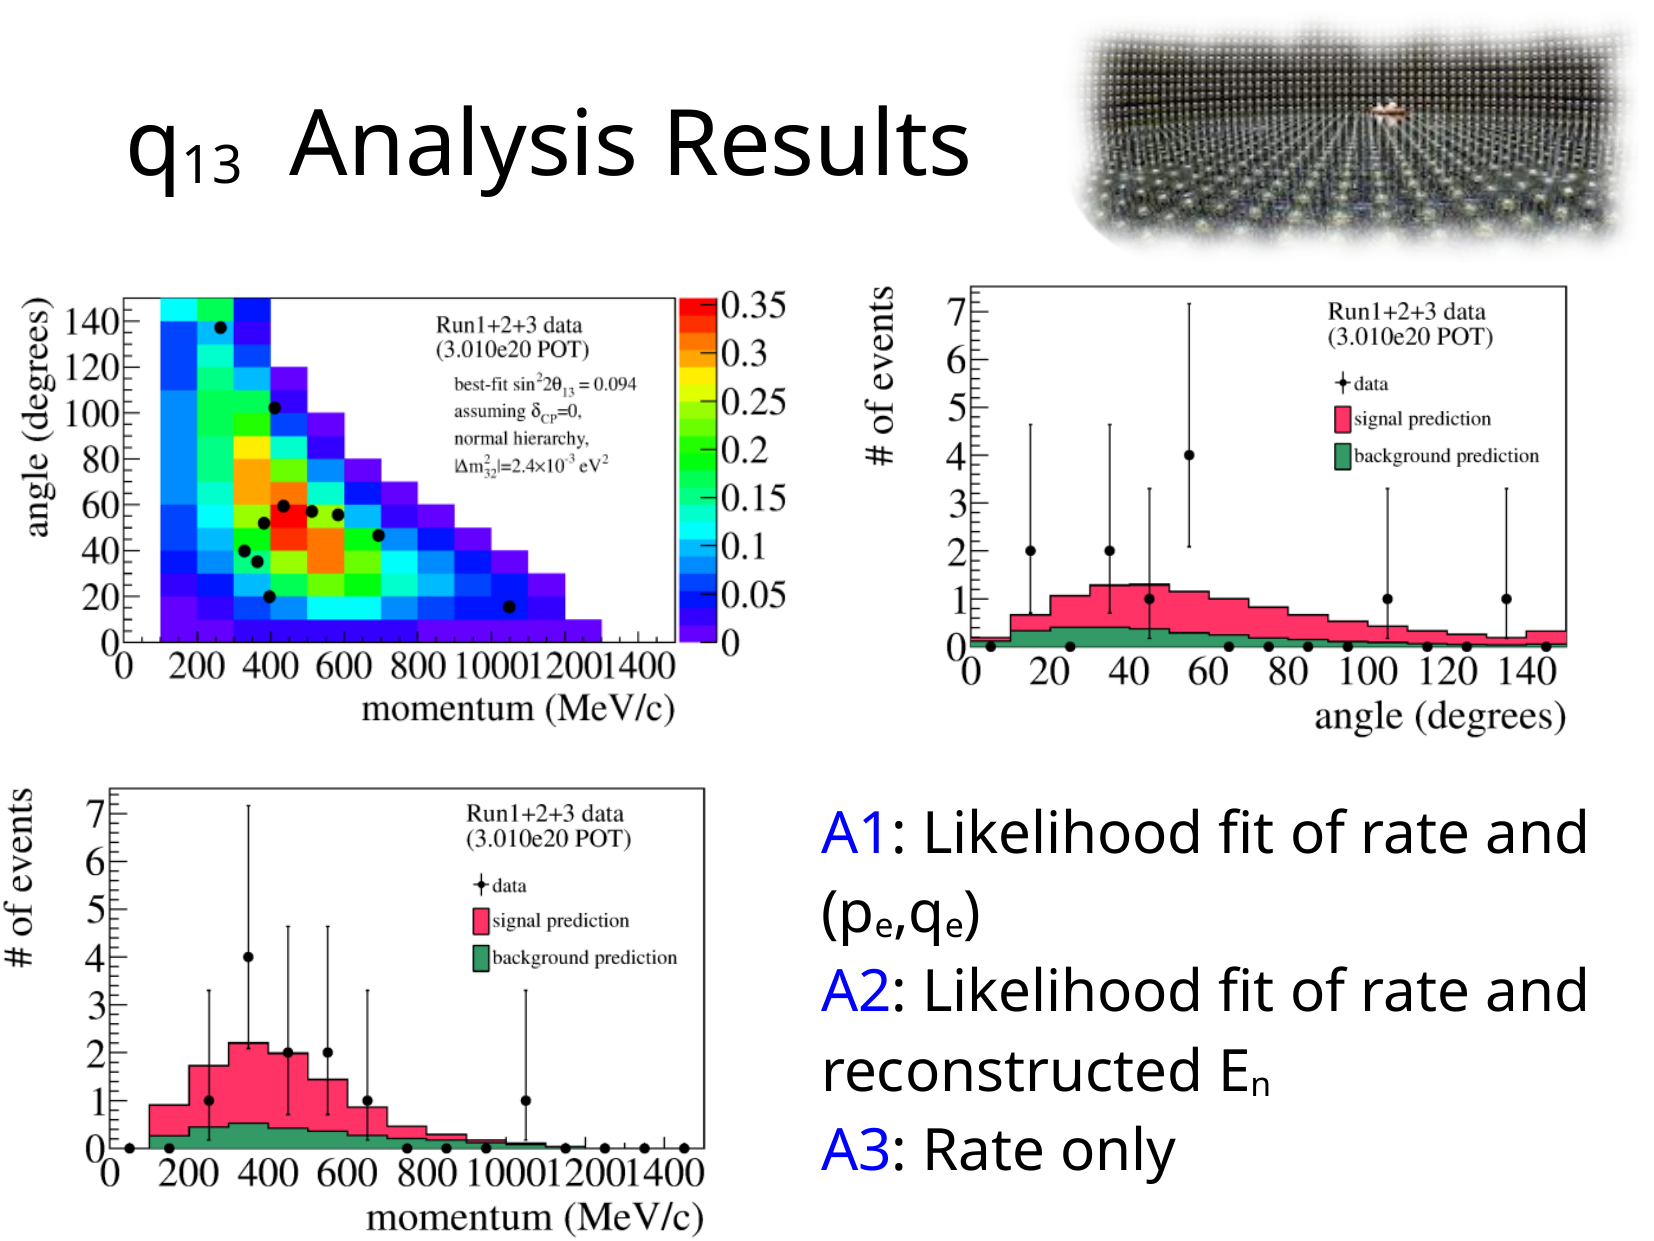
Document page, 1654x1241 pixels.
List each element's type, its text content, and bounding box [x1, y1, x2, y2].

text_box A1: Likelihood fit of rate and (pe,qe) A2: Likelihood fit of rate and reconstructed En A3: Rate only [806, 783, 1587, 1178]
picture [0, 784, 709, 1241]
title q13 Analysis Results [23, 23, 1075, 257]
picture [1062, 11, 1638, 262]
picture [861, 282, 1571, 741]
picture [18, 287, 789, 731]
